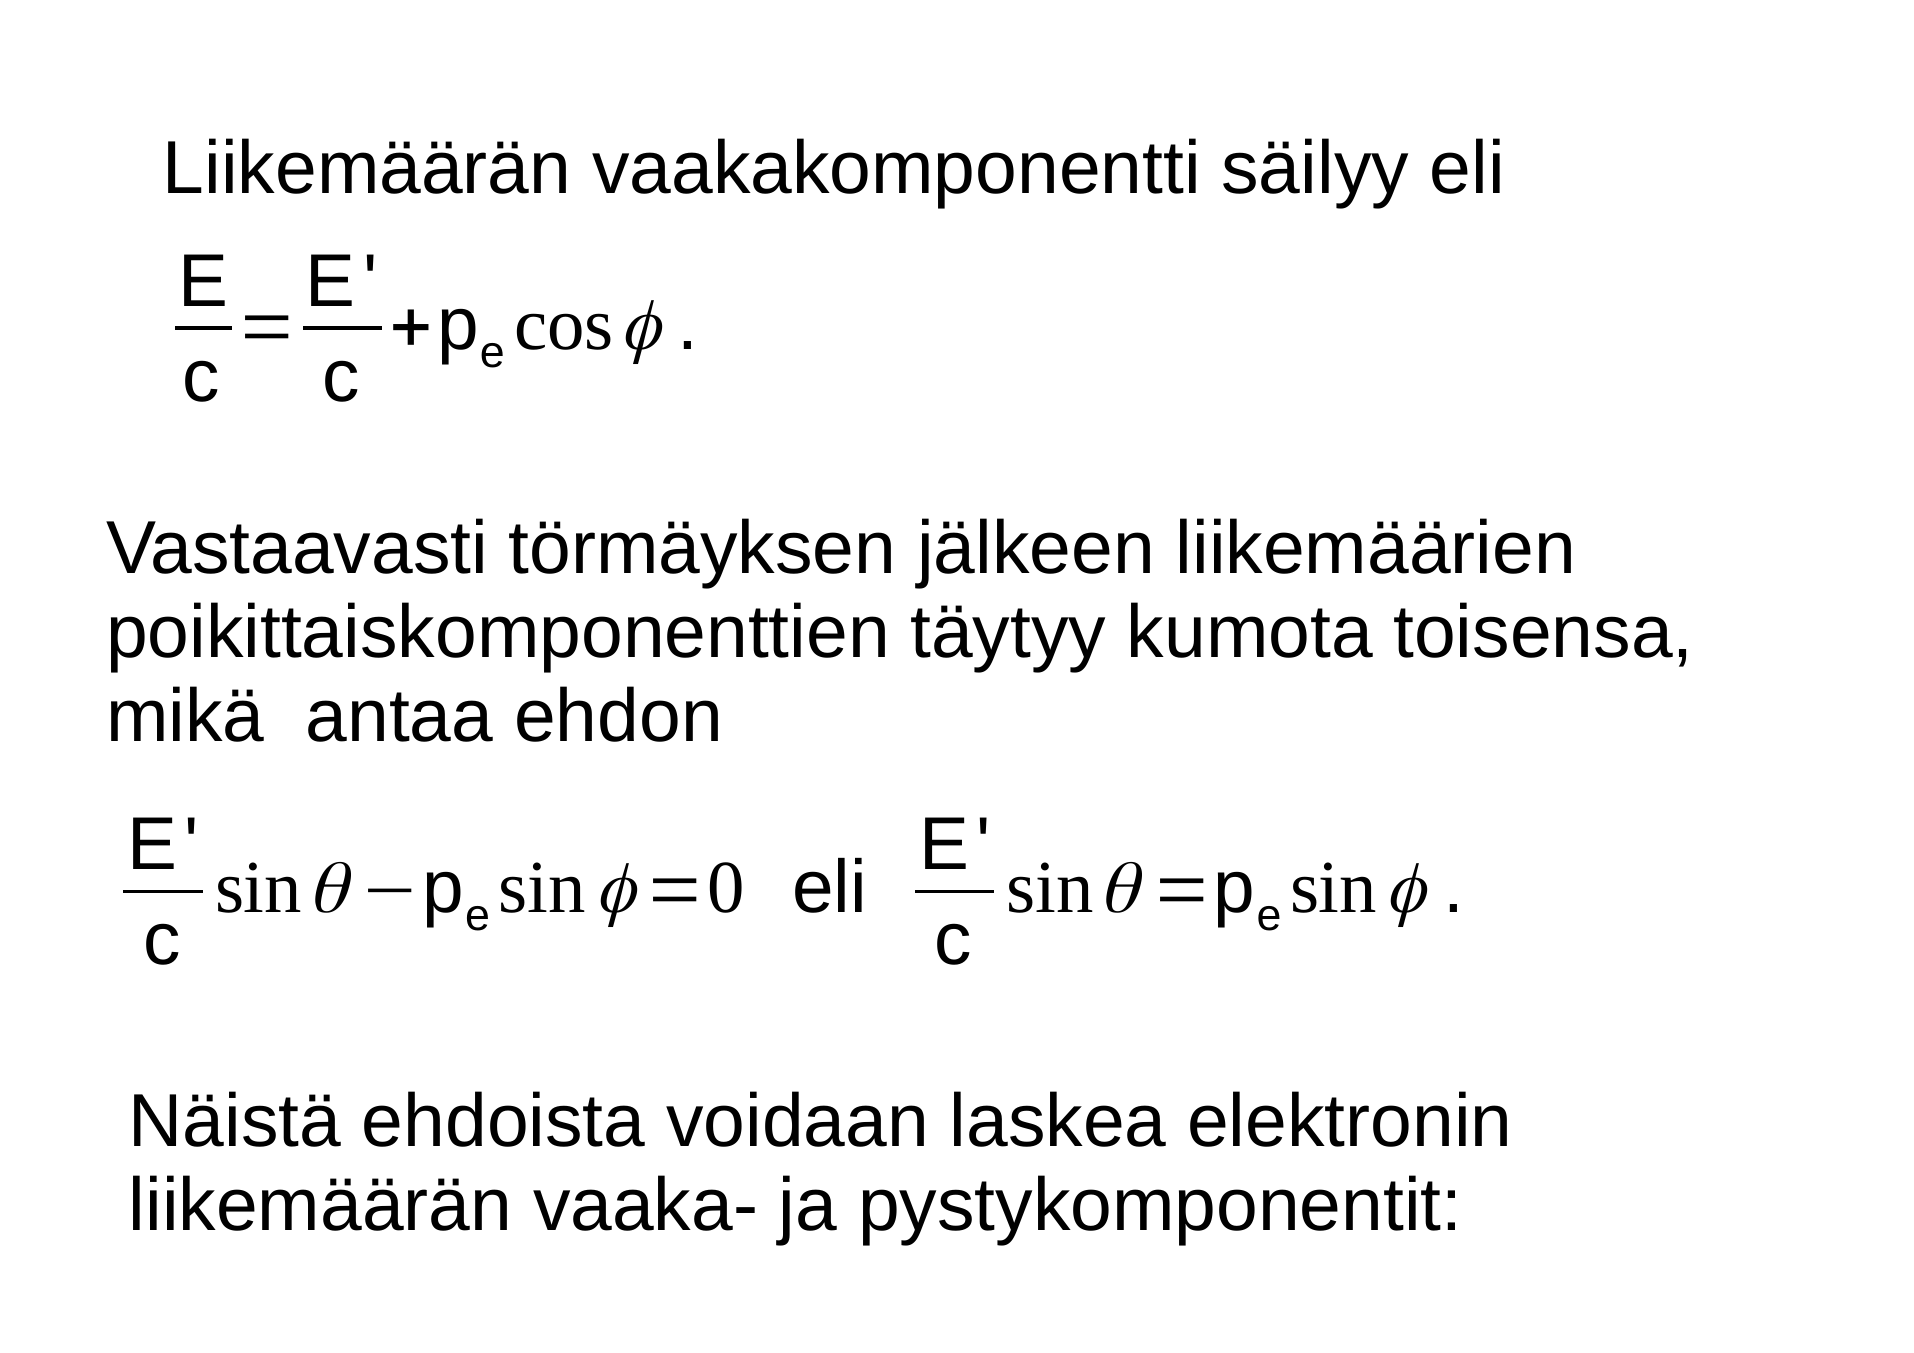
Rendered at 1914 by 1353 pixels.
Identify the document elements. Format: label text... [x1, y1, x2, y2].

chart [113, 802, 1470, 981]
text_box Liikemäärän vaakakomponentti säilyy eli [147, 118, 1846, 410]
text_box Näistä ehdoista voidaan laskea elektronin liikemäärän vaaka- ja pystykomponentit: [113, 1071, 1777, 1271]
chart [165, 238, 705, 418]
text_box Vastaavasti törmäyksen jälkeen liikemäärien poikittaiskomponenttien täytyy kumota toisensa, mikä antaa ehdon [91, 497, 1733, 789]
